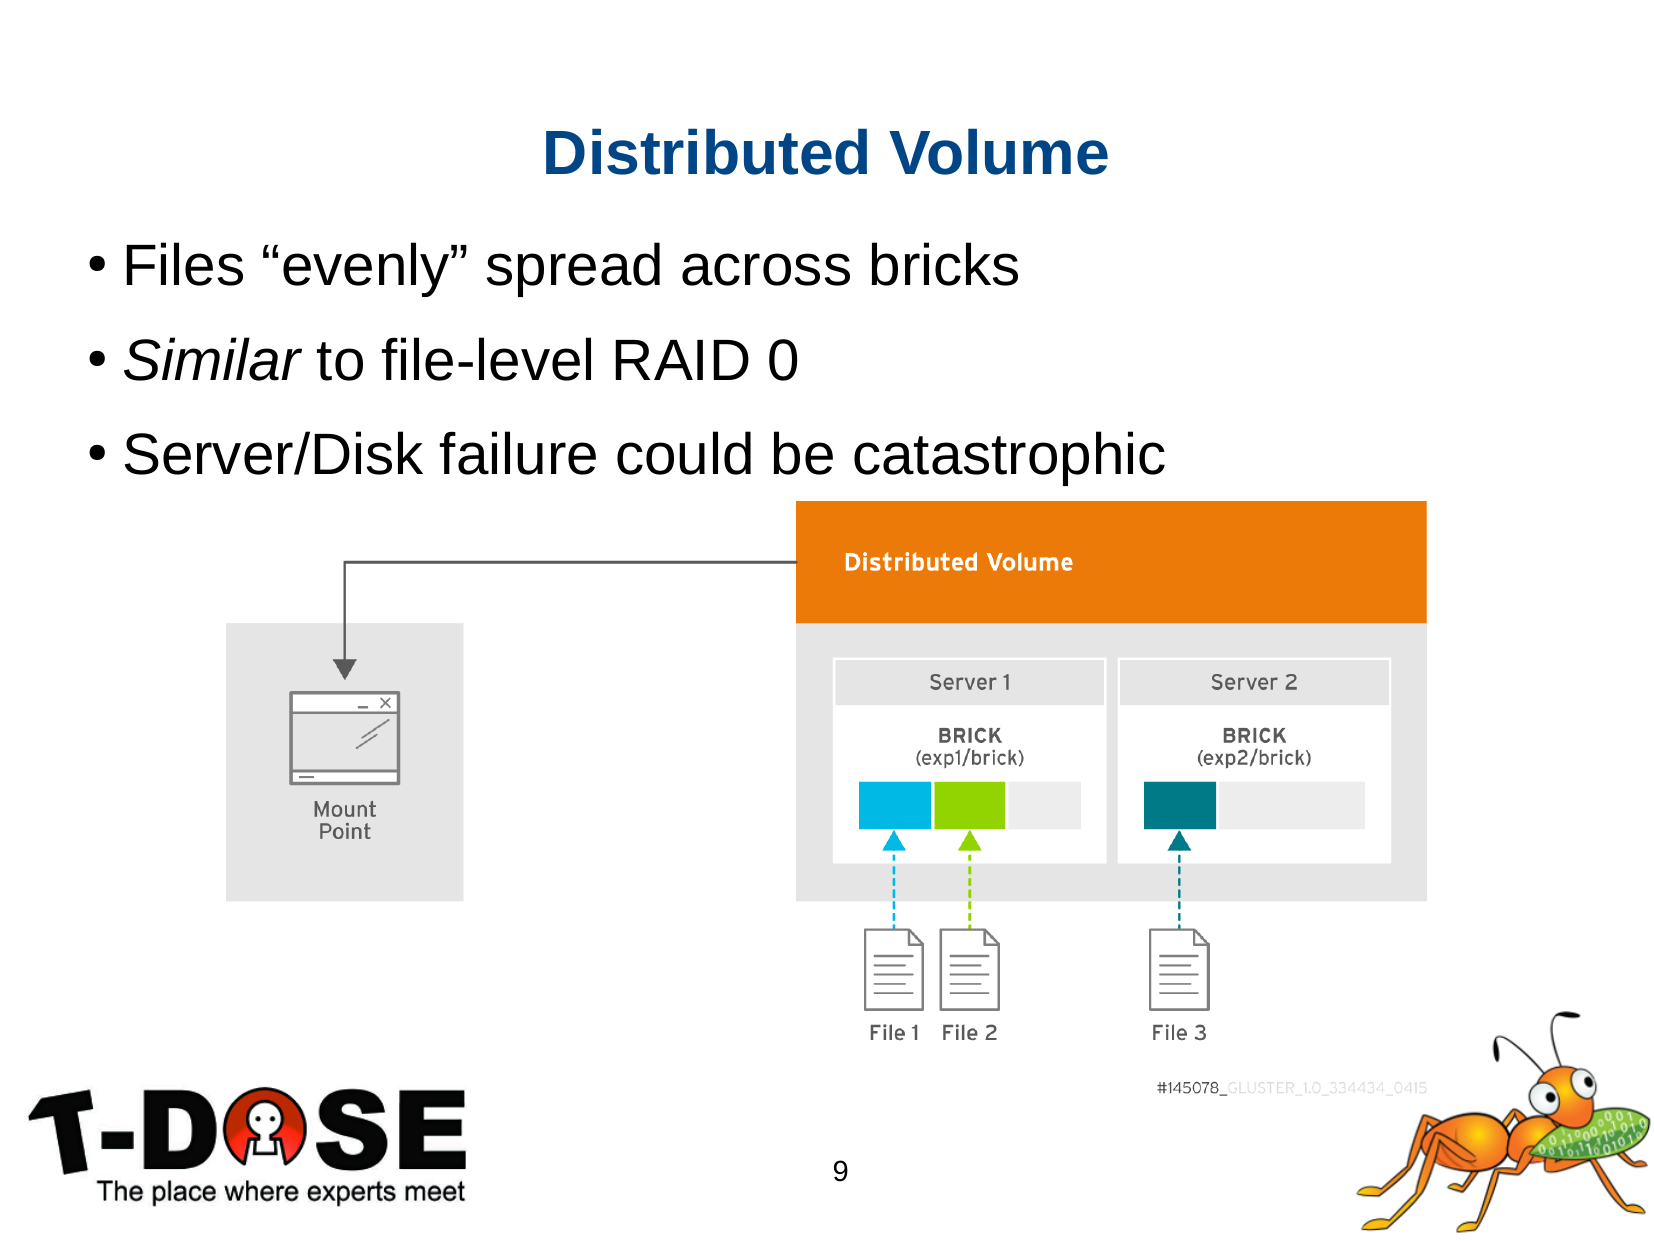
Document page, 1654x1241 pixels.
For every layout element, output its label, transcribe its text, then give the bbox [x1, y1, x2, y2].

list Files “evenly” spread across bricks Similar to file-level RAID 0 Server/Disk failure could be catastrophic [86, 232, 1576, 1111]
picture [1353, 1009, 1654, 1235]
title Distributed Volume [82, 49, 1571, 257]
picture [23, 501, 1427, 1215]
